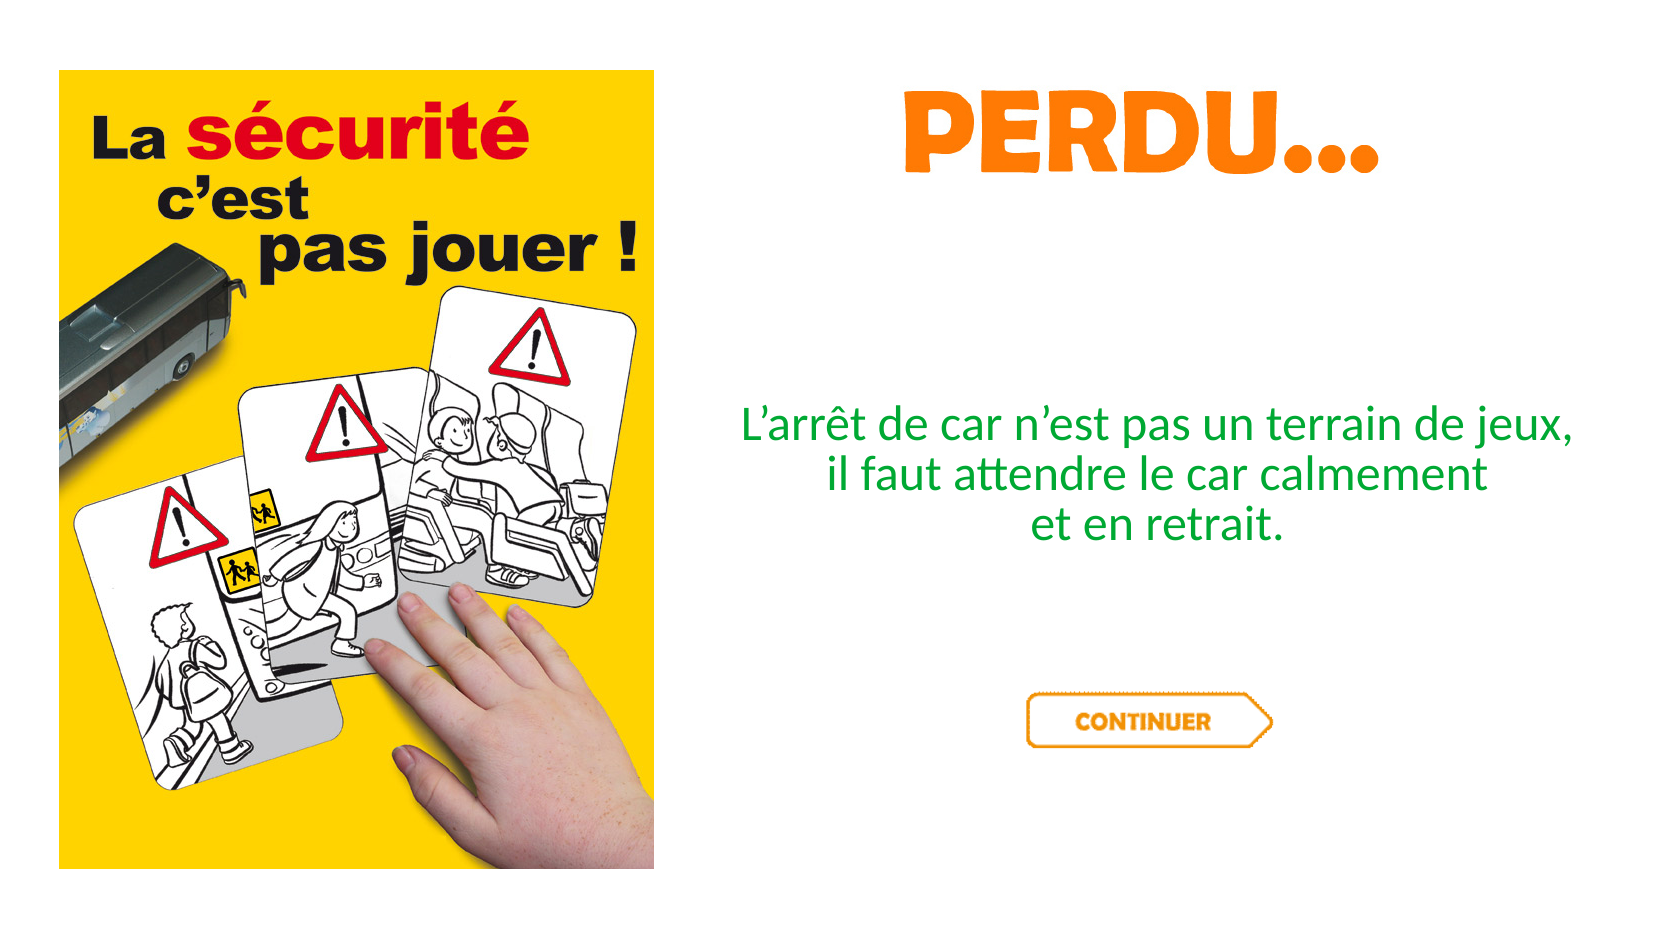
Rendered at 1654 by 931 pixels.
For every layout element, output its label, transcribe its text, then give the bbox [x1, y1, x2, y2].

picture [1025, 690, 1276, 751]
text_box L’arrêt de car n’est pas un terrain de jeux, il faut attendre le car calmement et en retrait. [714, 395, 1601, 632]
picture [59, 70, 654, 869]
picture [874, 41, 1419, 207]
